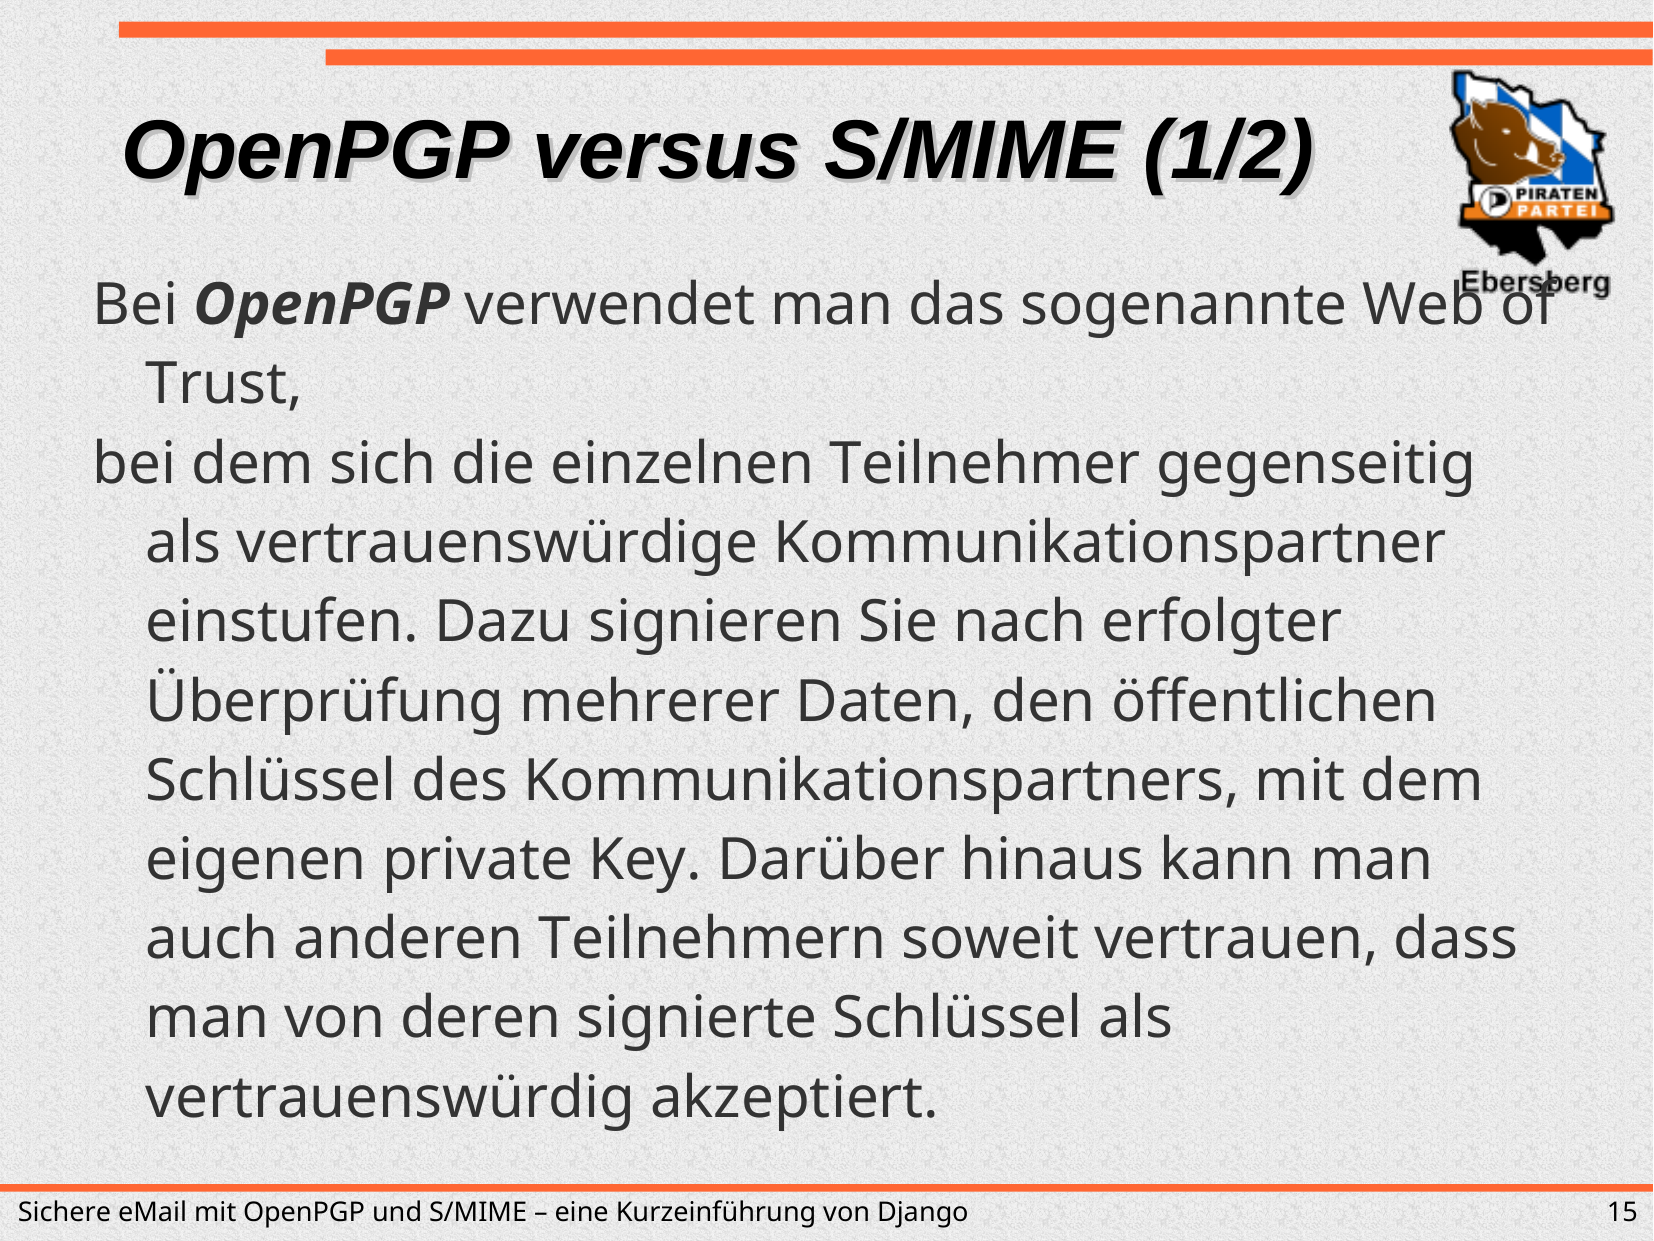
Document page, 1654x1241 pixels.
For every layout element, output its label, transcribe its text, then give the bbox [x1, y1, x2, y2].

title OpenPGP versus S/MIME (1/2) [121, 46, 1534, 254]
picture [0, 0, 1654, 1241]
list Bei OpenPGP verwendet man das sogenannte Web of Trust, bei dem sich die einzelnen Teilnehmer gegenseitig als vertrauenswürdige Kommunikationspartner einstufen. Dazu signieren Sie nach erfolgter Überprüfung mehrerer Daten, den öffentlichen Schlüssel des Kommunikationspartners, mit dem eigenen private Key. Darüber hinaus kann man auch anderen Teilnehmern soweit vertrauen, dass man von deren signierte Schlüssel als vertrauenswürdig akzeptiert. [75, 262, 1567, 1073]
